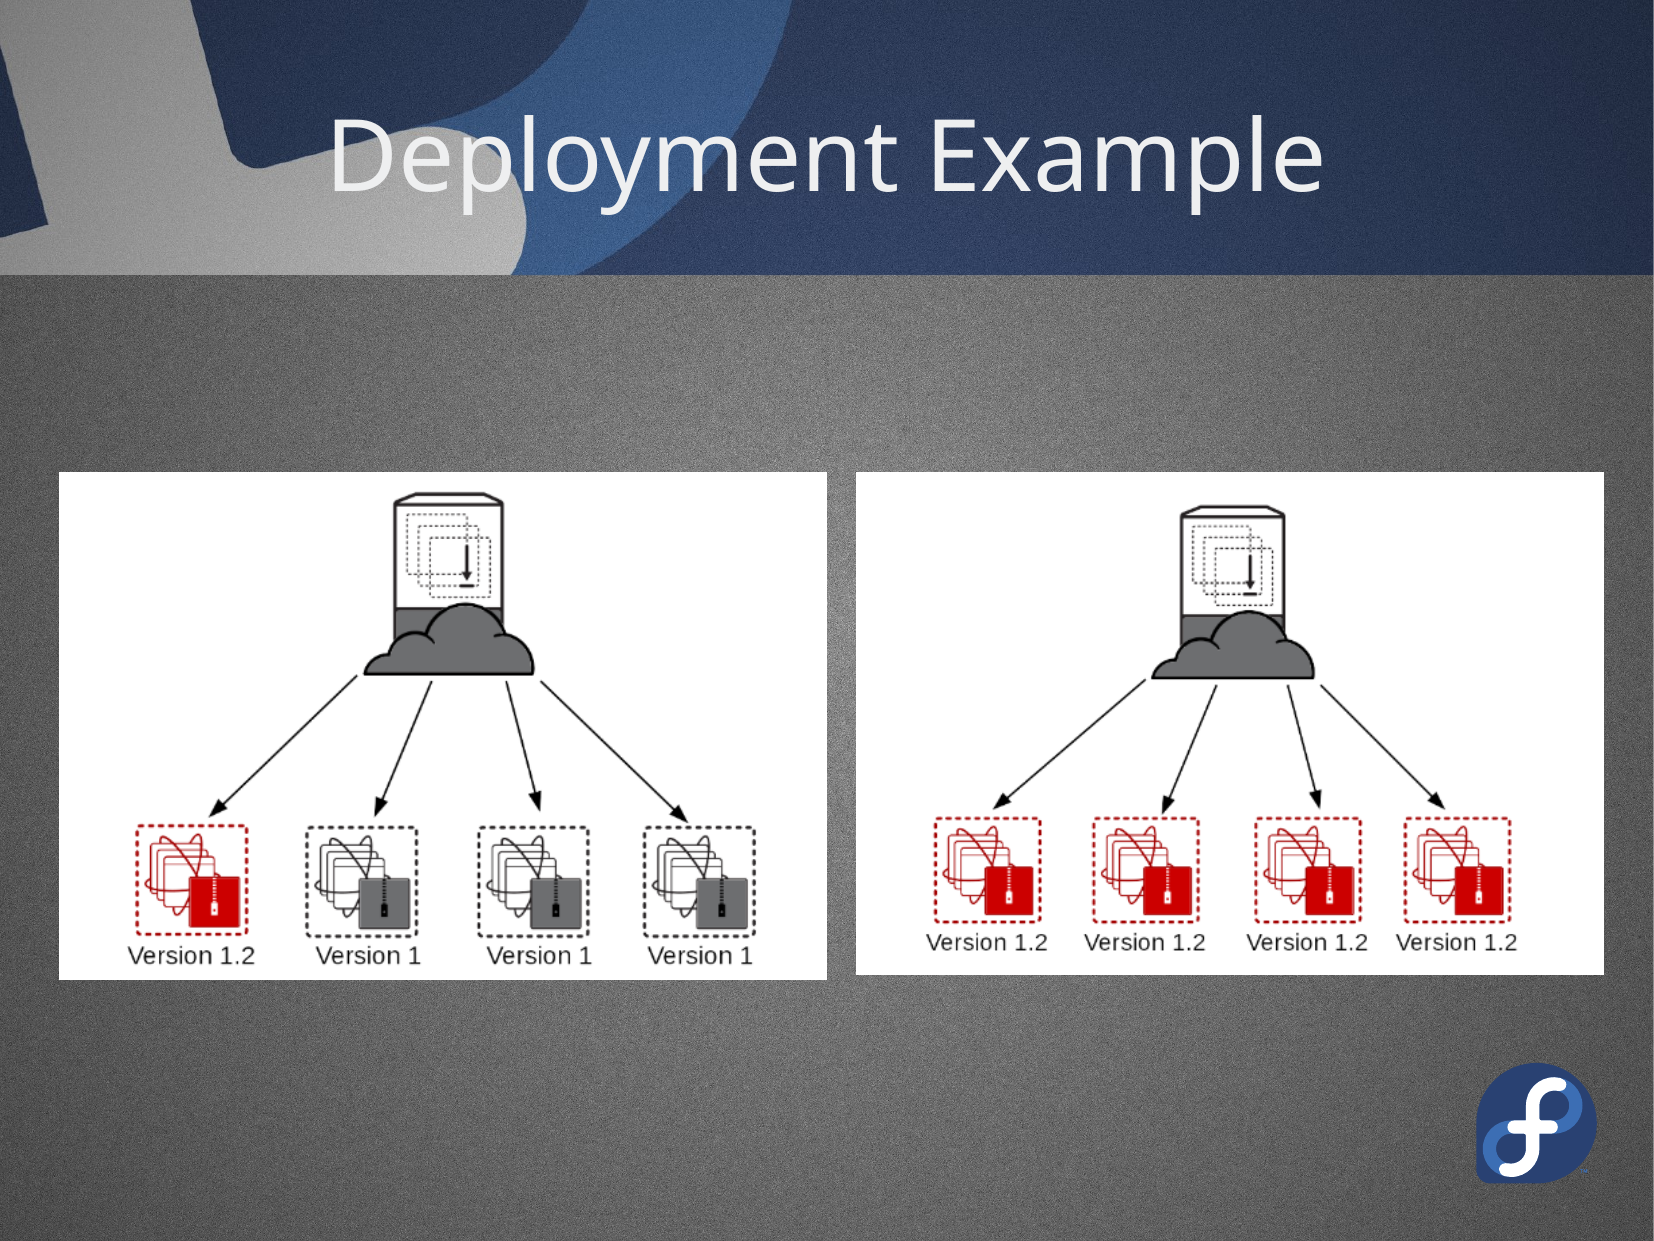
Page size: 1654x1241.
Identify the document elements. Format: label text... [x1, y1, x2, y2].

title Deployment Example [82, 49, 1571, 257]
picture [0, 0, 1654, 1241]
